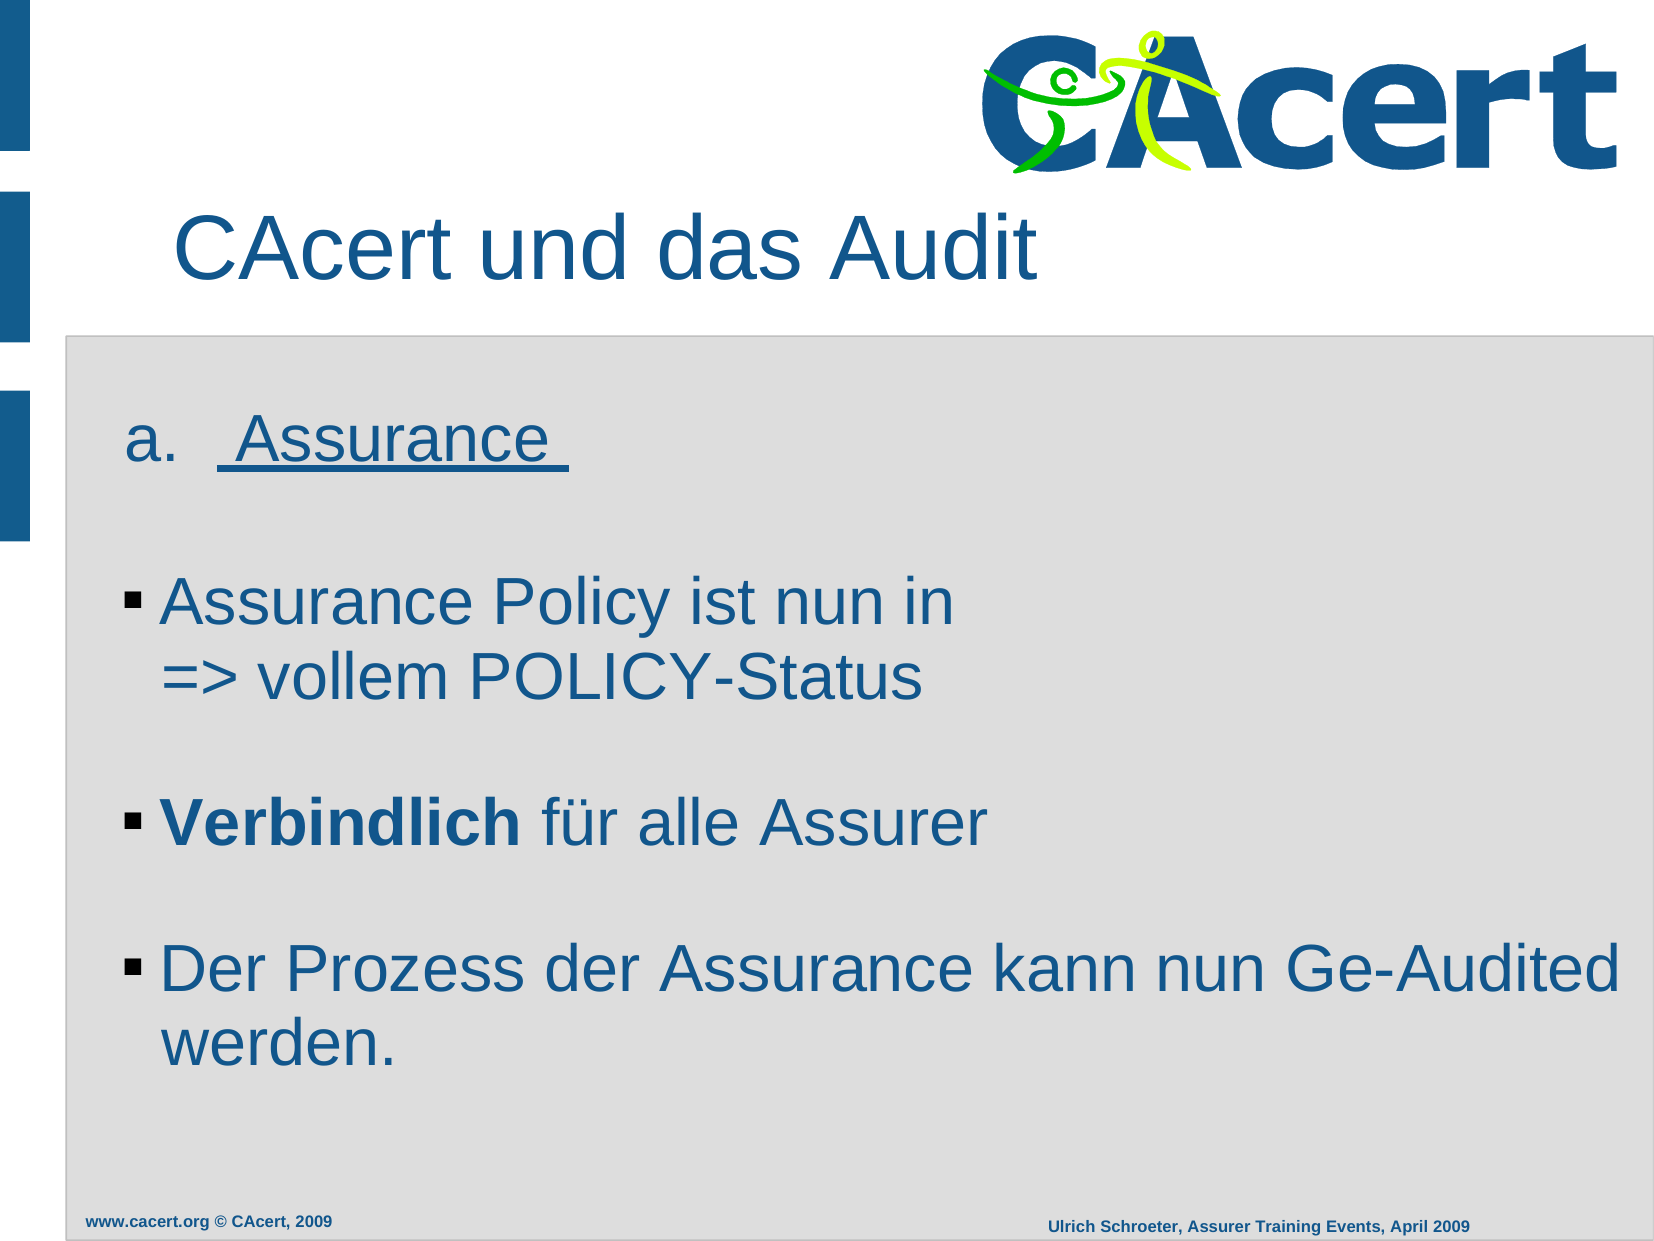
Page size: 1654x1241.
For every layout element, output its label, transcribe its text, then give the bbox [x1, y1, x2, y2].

text_box a. Assurance Assurance Policy ist nun in => vollem POLICY-Status Verbindlich für alle Assurer Der Prozess der Assurance kann nun Ge-Audited werden. [109, 379, 1639, 1105]
text_box CAcert und das Audit [116, 188, 1044, 307]
